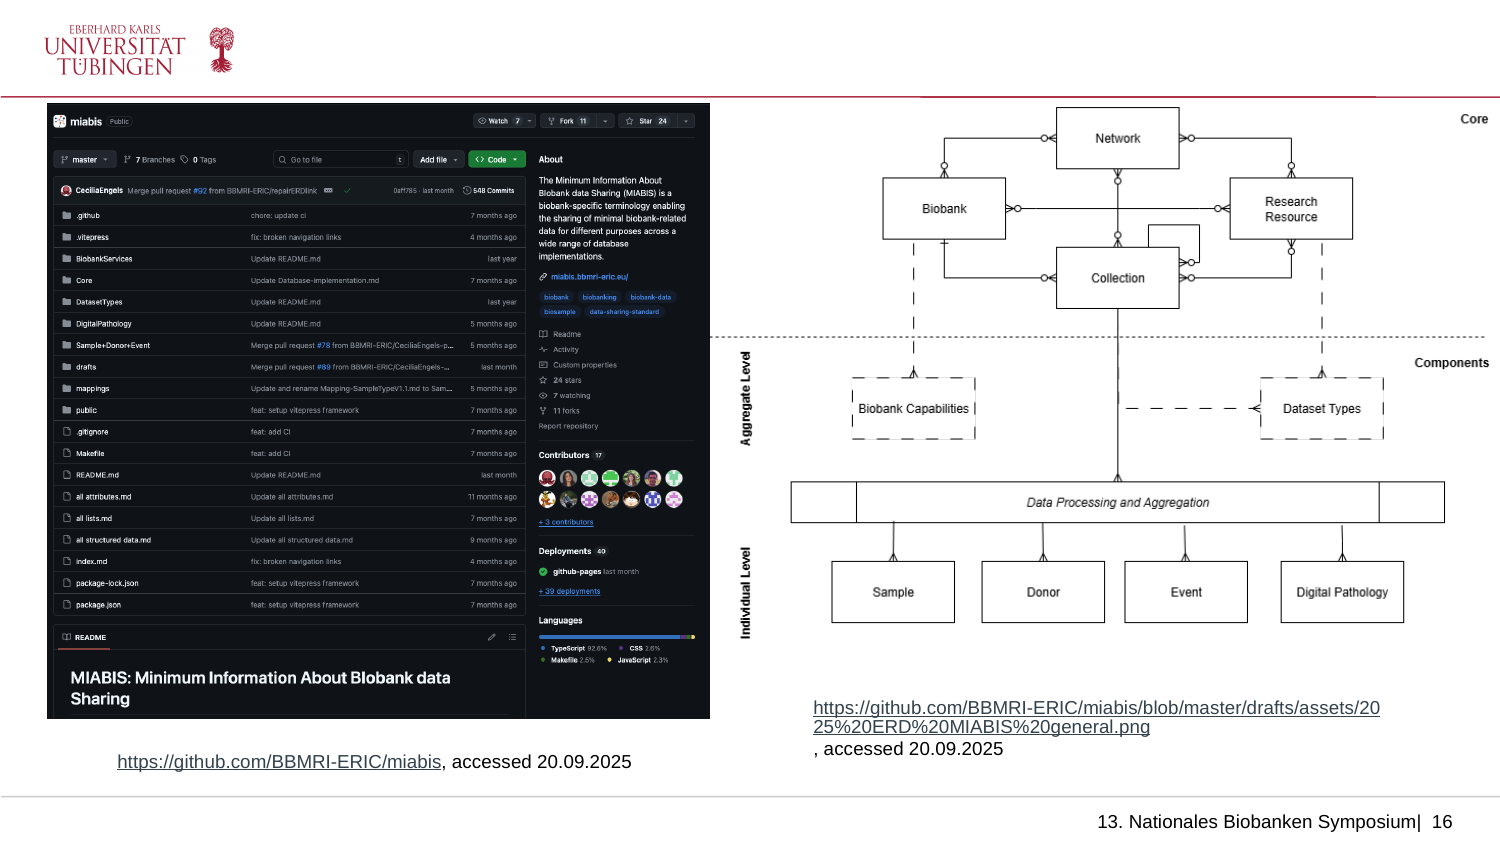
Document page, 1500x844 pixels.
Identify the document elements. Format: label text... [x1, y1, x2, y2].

text_box https://github.com/BBMRI-ERIC/miabis/blob/master/drafts/assets/2025%20ERD%20MIABIS%20general.png, accessed 20.09.2025 [796, 679, 1405, 758]
picture [44, 25, 234, 75]
picture [47, 103, 1492, 719]
text_box https://github.com/BBMRI-ERIC/miabis, accessed 20.09.2025 [102, 734, 655, 788]
